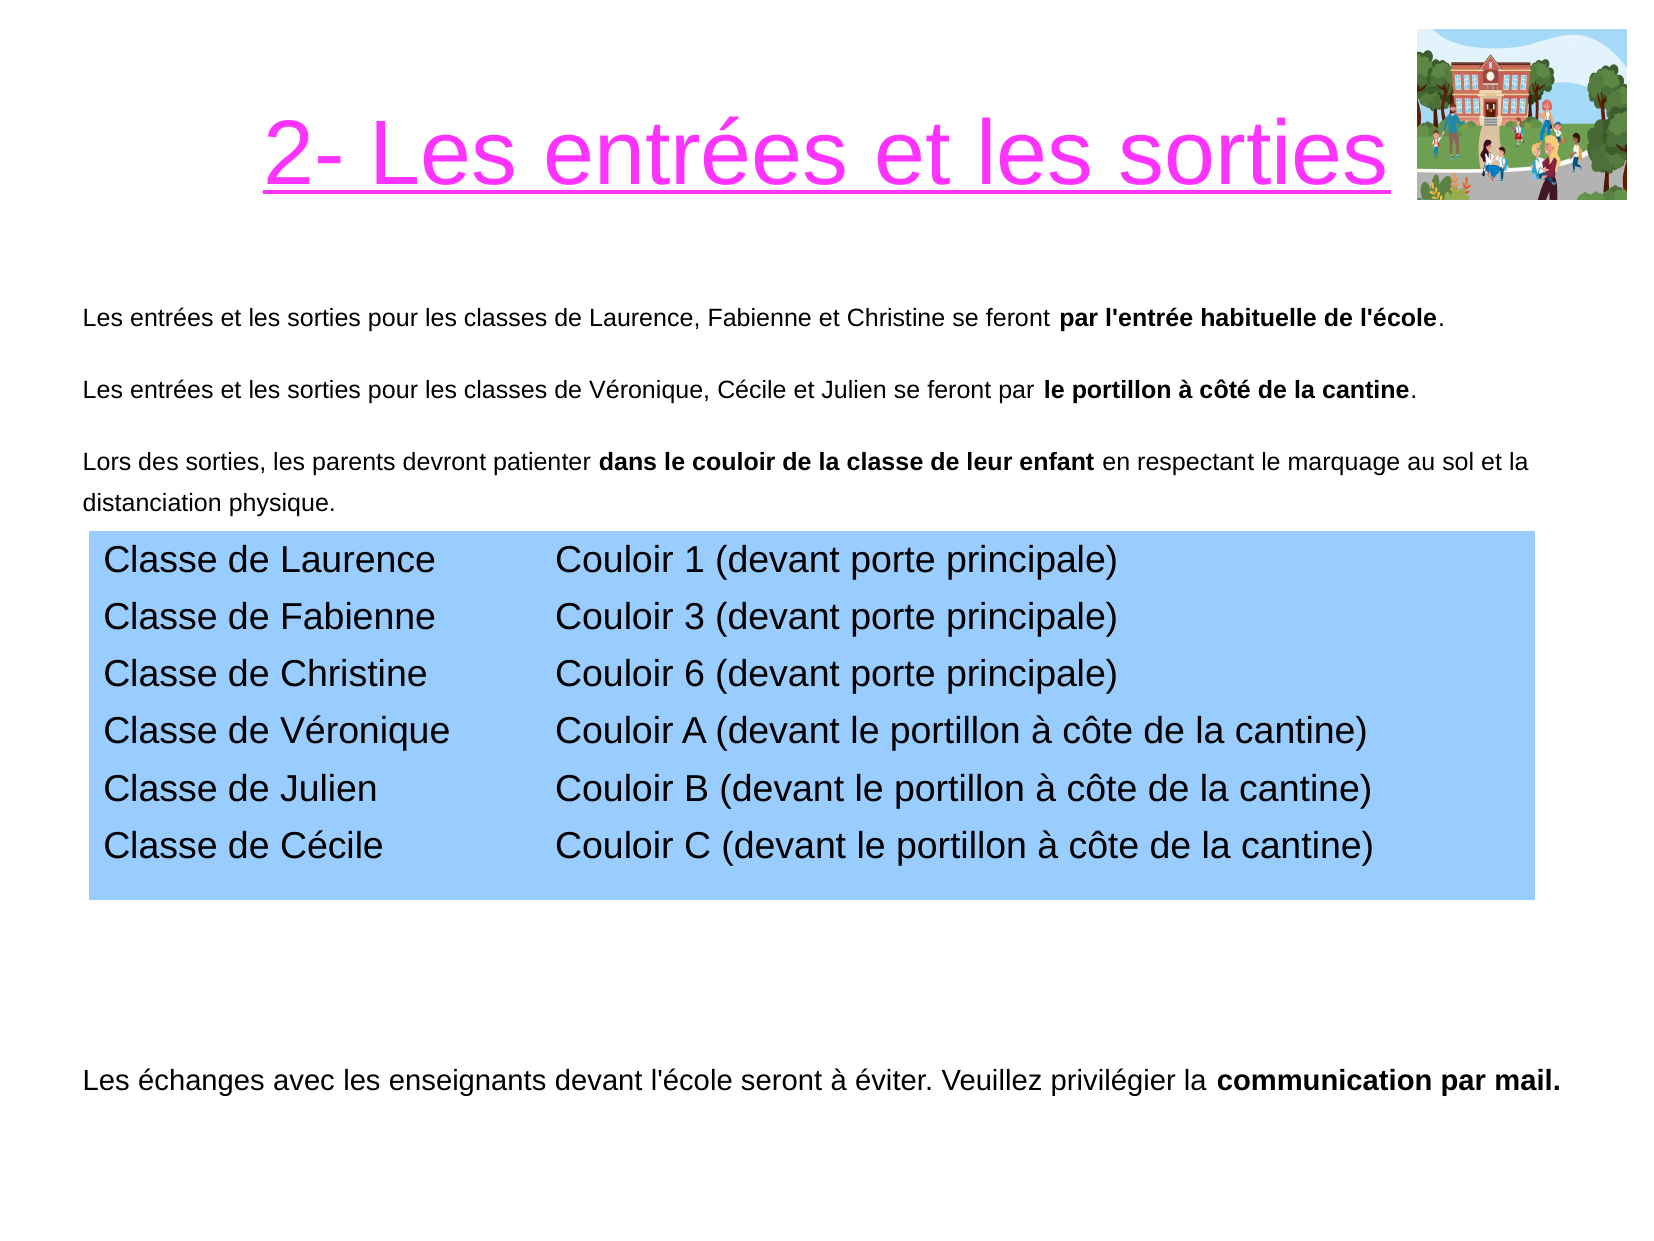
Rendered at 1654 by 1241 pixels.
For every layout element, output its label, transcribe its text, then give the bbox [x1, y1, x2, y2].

table_cell Couloir 3 (devant porte principale) [540, 588, 1535, 645]
list Les entrées et les sorties pour les classes de Laurence, Fabienne et Christine se feront par l'entrée habituelle de l'école. Les entrées et les sorties pour les classes de Véronique, Cécile et Julien se feront par le portillon à côté de la cantine. Lors des sorties, les parents devront patienter dans le couloir de la classe de leur enfant en respectant le marquage au sol et la distanciation physique. Les échanges avec les enseignants devant l'école seront à éviter. Veuillez privilégier la communication par mail. [82, 290, 1571, 1087]
title 2- Les entrées et les sorties [82, 49, 1571, 257]
table_cell Couloir 6 (devant porte principale) [540, 645, 1535, 703]
table_cell Classe de Christine [89, 645, 540, 703]
table_cell Classe de Cécile [89, 817, 540, 900]
table_cell Couloir B (devant le portillon à côte de la cantine) [540, 760, 1535, 817]
table_cell Classe de Véronique [89, 703, 540, 760]
table_cell Classe de Julien [89, 760, 540, 817]
table_cell Couloir A (devant le portillon à côte de la cantine) [540, 703, 1535, 760]
table_header Couloir 1 (devant porte principale) [540, 531, 1535, 588]
table_cell Couloir C (devant le portillon à côte de la cantine) [540, 817, 1535, 900]
table_header Classe de Laurence [89, 531, 540, 588]
table_cell Classe de Fabienne [89, 588, 540, 645]
picture [1417, 29, 1627, 200]
